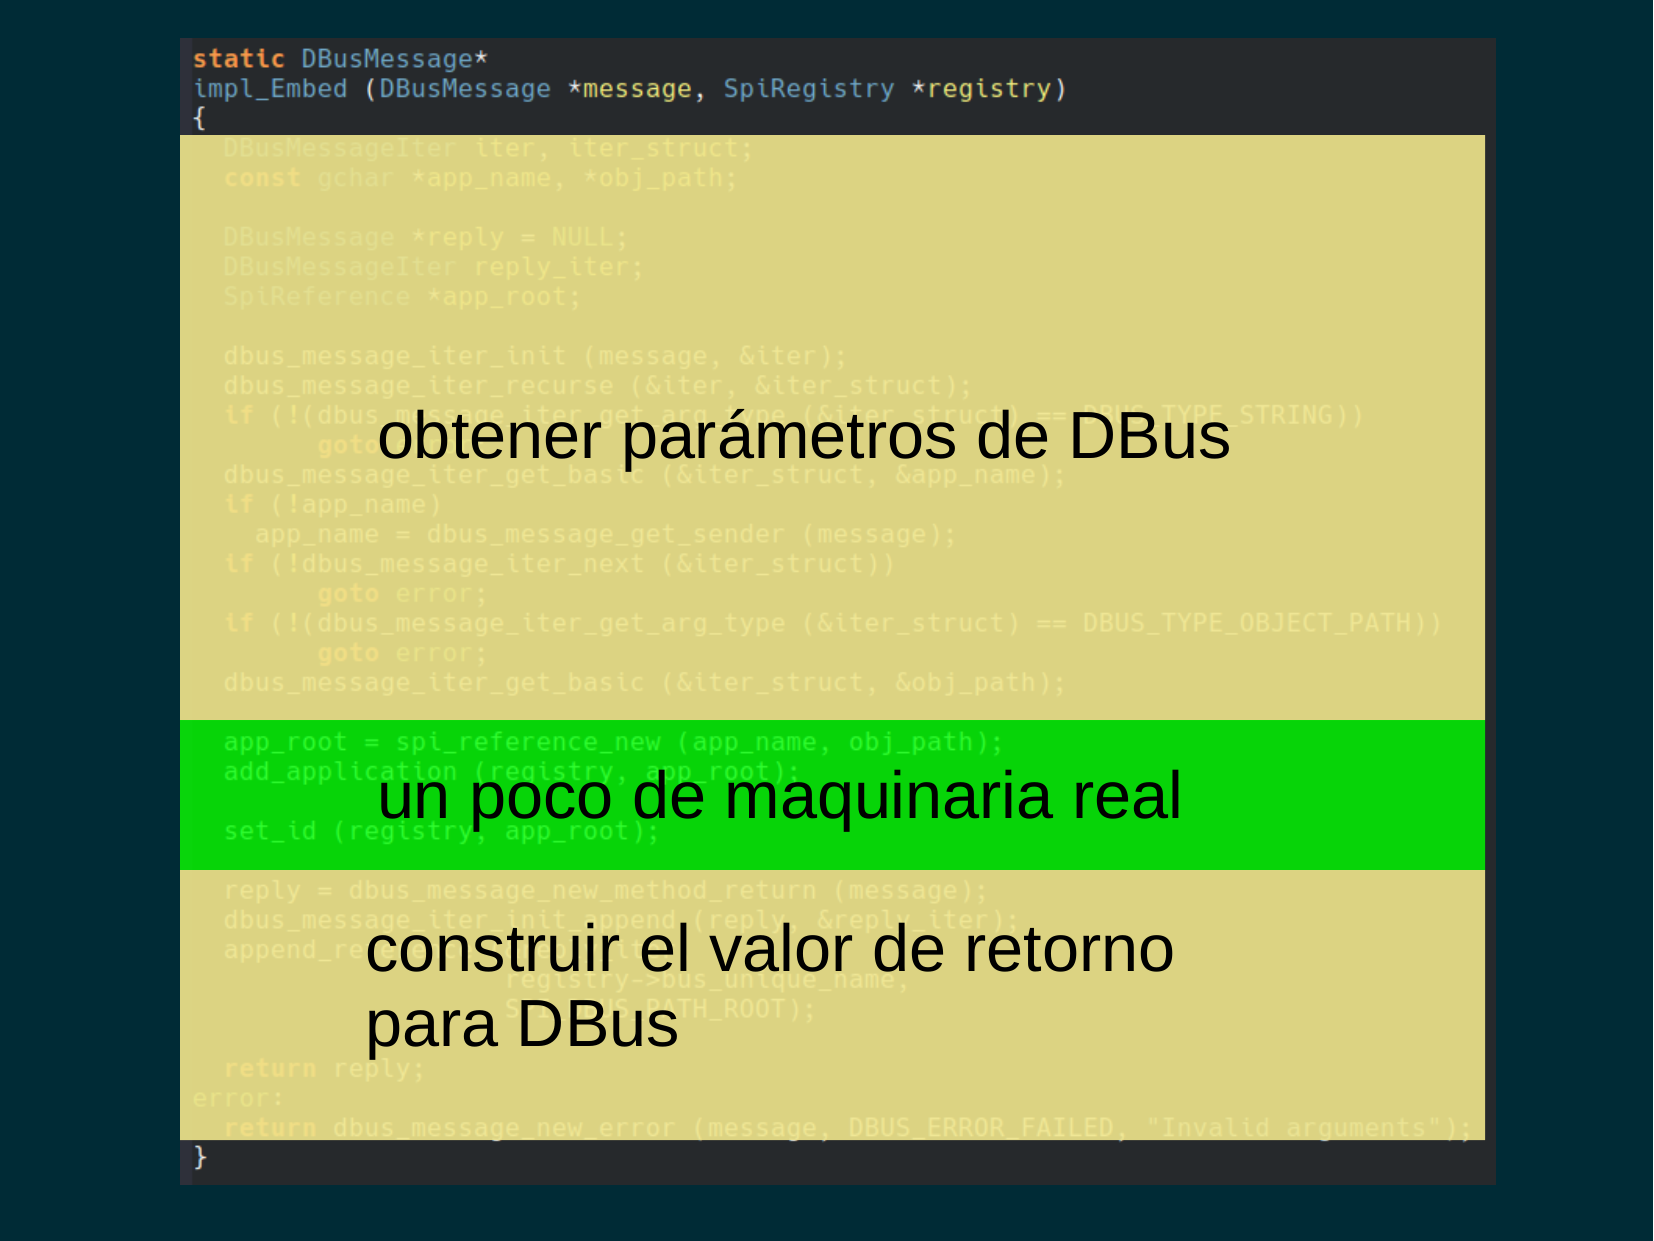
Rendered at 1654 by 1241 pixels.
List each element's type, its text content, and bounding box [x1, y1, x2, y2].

text_box obtener parámetros de DBus [362, 390, 1248, 481]
text_box [180, 135, 1486, 1141]
text_box construir el valor de retorno para DBus [350, 904, 1192, 1069]
picture [181, 39, 1495, 1184]
text_box un poco de maquinaria real [362, 750, 1199, 841]
